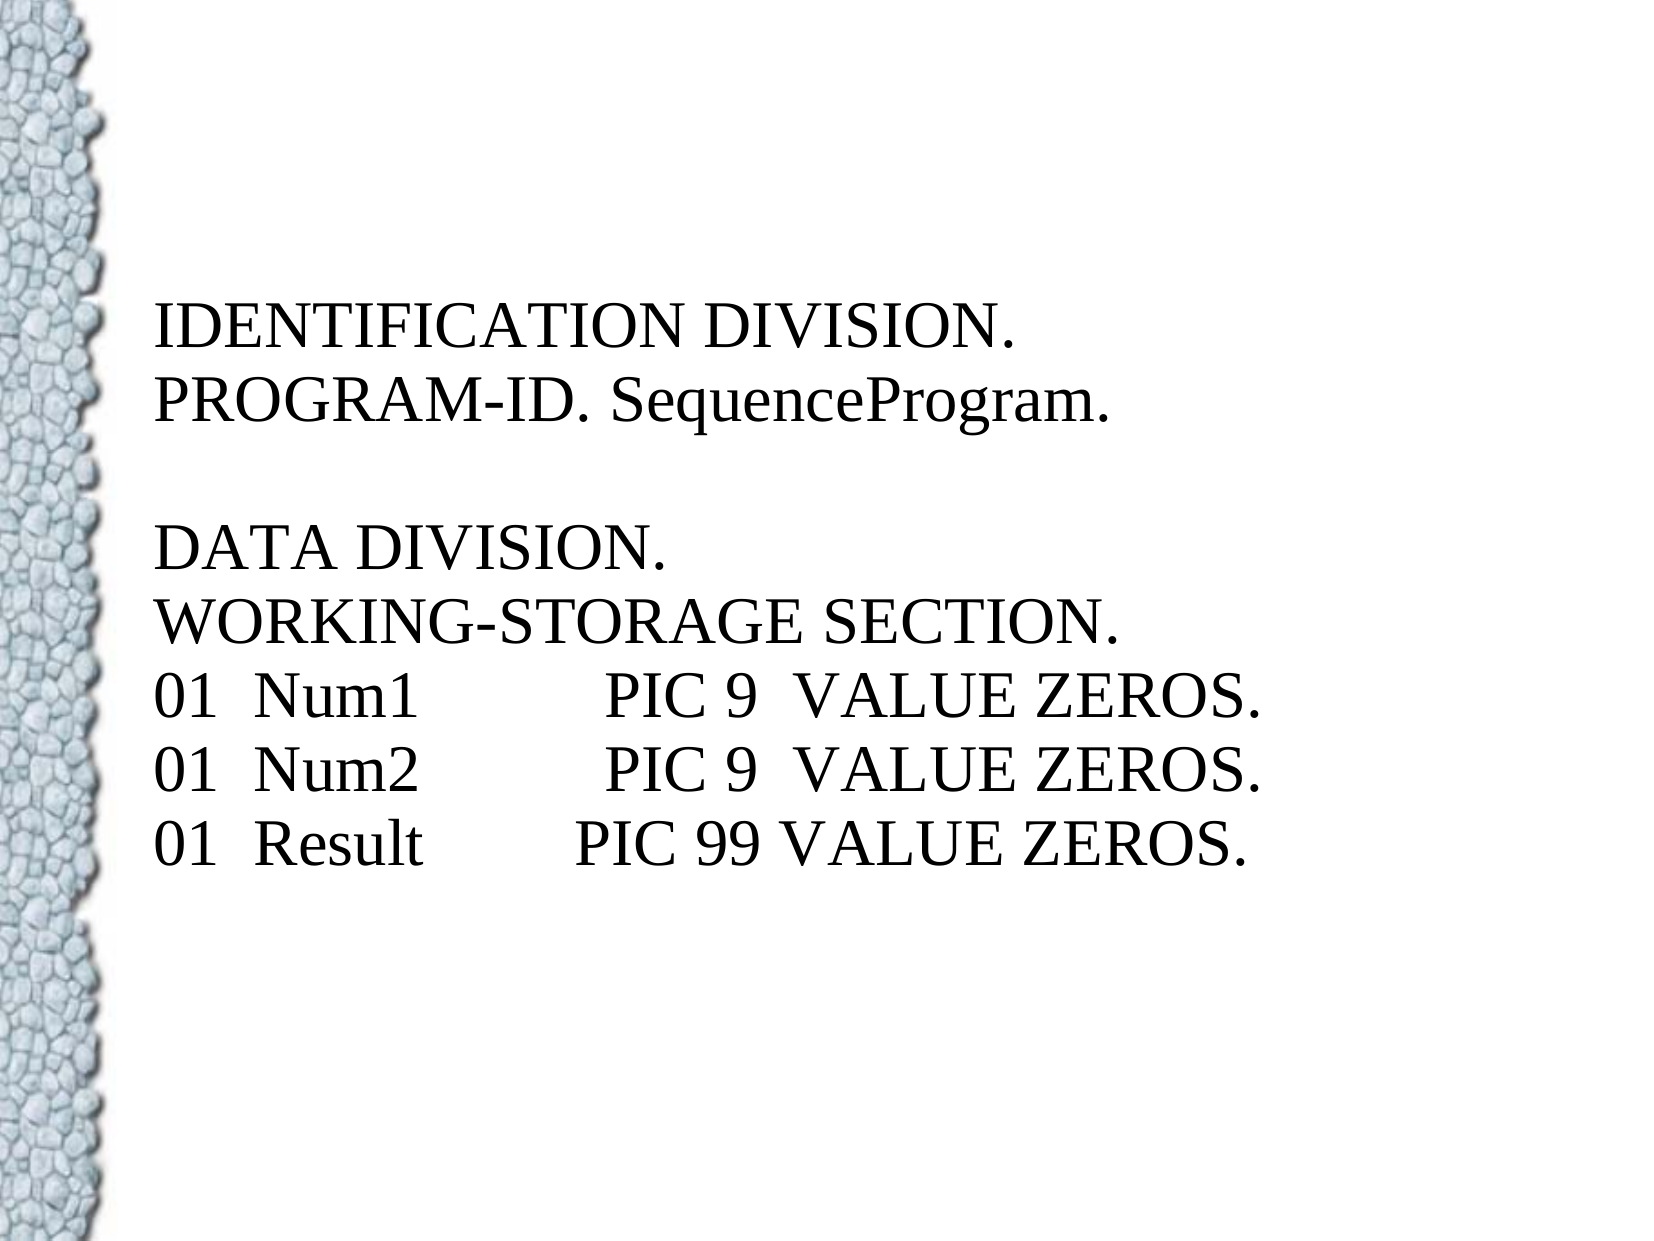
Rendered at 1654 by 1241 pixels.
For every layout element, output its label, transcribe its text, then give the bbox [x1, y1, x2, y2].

list IDENTIFICATION DIVISION. PROGRAM-ID. SequenceProgram. DATA DIVISION. WORKING-STORAGE SECTION. 01 Num1 PIC 9 VALUE ZEROS. 01 Num2 PIC 9 VALUE ZEROS. 01 Result PIC 99 VALUE ZEROS. [135, 287, 1625, 1092]
picture [0, 0, 131, 1241]
